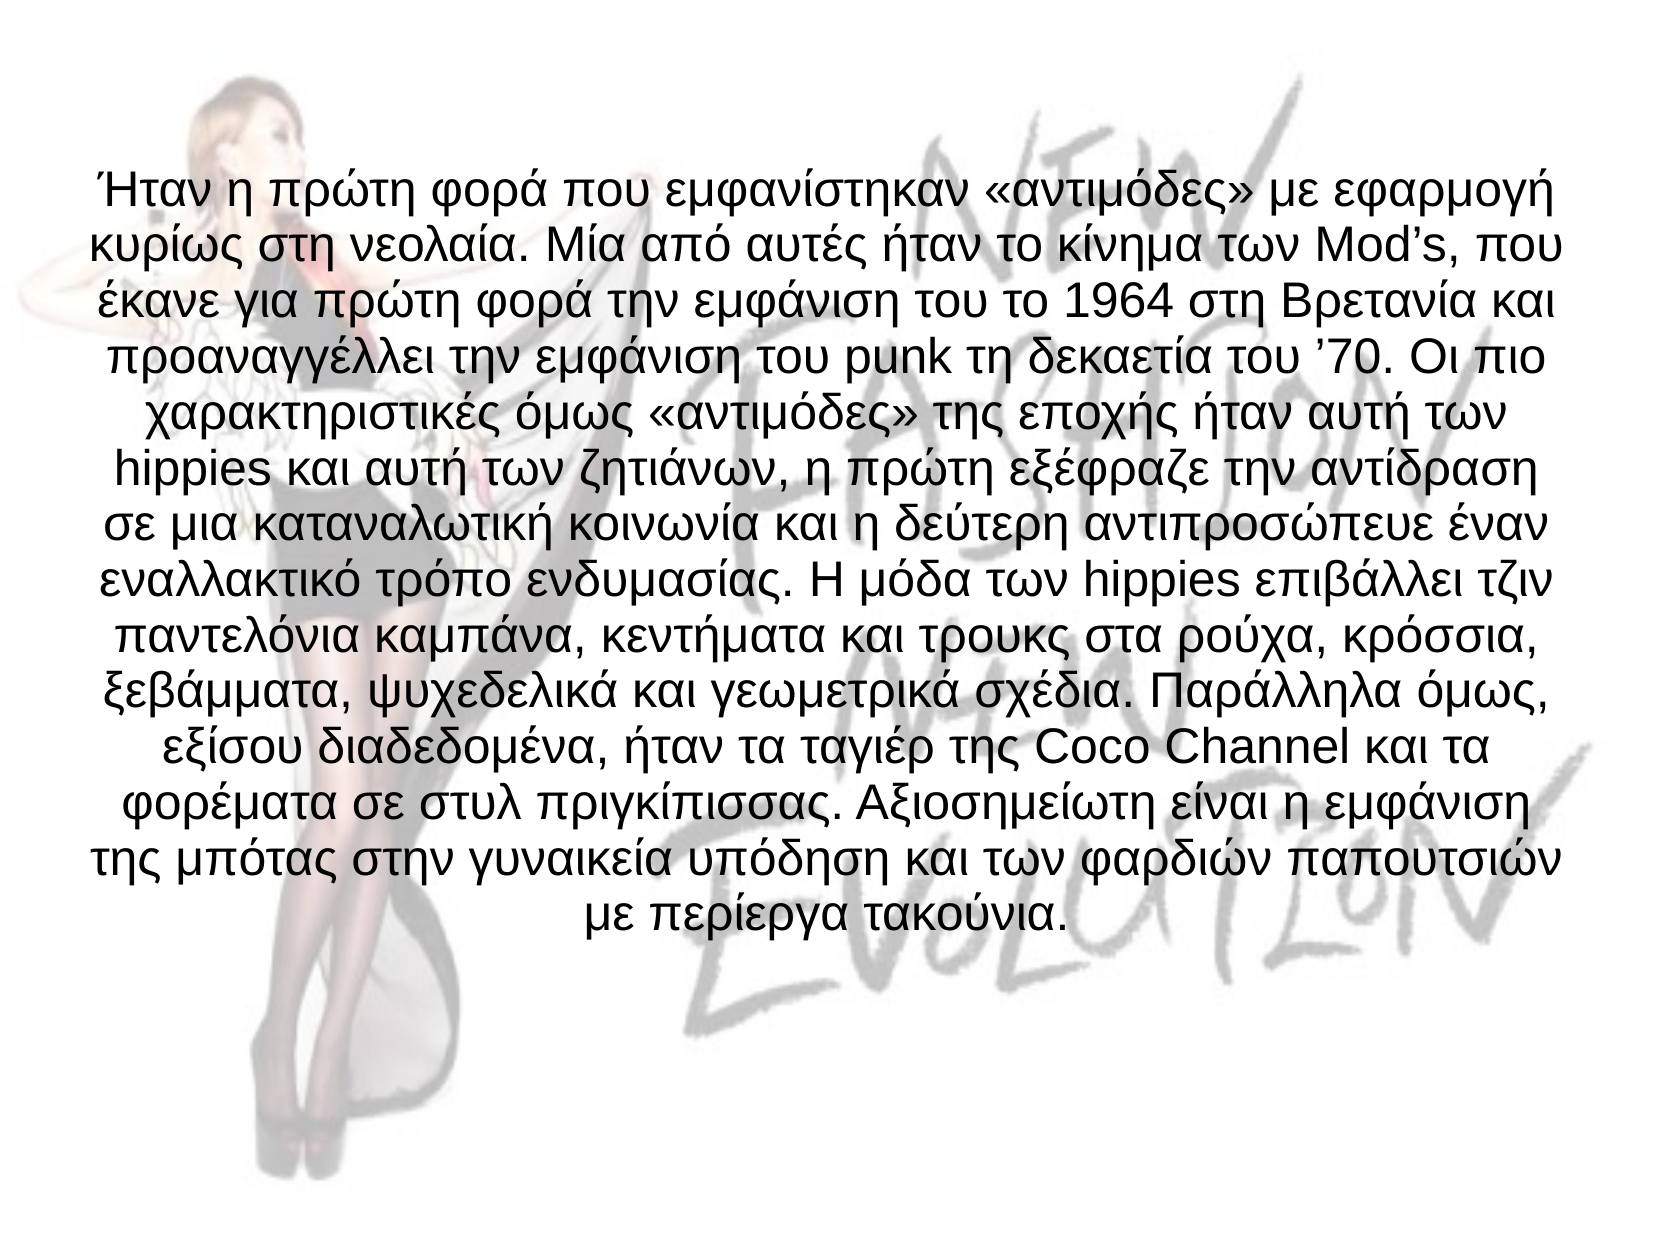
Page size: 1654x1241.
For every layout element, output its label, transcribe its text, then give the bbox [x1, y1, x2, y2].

picture [0, 0, 1654, 1241]
subtitle Ήταν η πρώτη φορά που εμφανίστηκαν «αντιμόδες» με εφαρμογή κυρίως στη νεολαία. Mία από αυτές ήταν το κίνημα των Mod’s, που έκανε για πρώτη φορά την εμφάνιση του το 1964 στη Βρετανία και προαναγγέλλει την εμφάνιση του punk τη δεκαετία του ’70. Οι πιο χαρακτηριστικές όμως «αντιμόδες» της εποχής ήταν αυτή των hippies και αυτή των ζητιάνων, η πρώτη εξέφραζε την αντίδραση σε μια καταναλωτική κοινωνία και η δεύτερη αντιπροσώπευε έναν εναλλακτικό τρόπο ενδυμασίας. Η μόδα των hippies επιβάλλει τζιν παντελόνια καμπάνα, κεντήματα και τρουκς στα ρούχα, κρόσσια, ξεβάμματα, ψυχεδελικά και γεωμετρικά σχέδια. Παράλληλα όμως, εξίσου διαδεδομένα, ήταν τα ταγιέρ της Coco Channel και τα φορέματα σε στυλ πριγκίπισσας. Αξιοσημείωτη είναι η εμφάνιση της μπότας στην γυναικεία υπόδηση και των φαρδιών παπουτσιών με περίεργα τακούνια. [82, 49, 1571, 1109]
